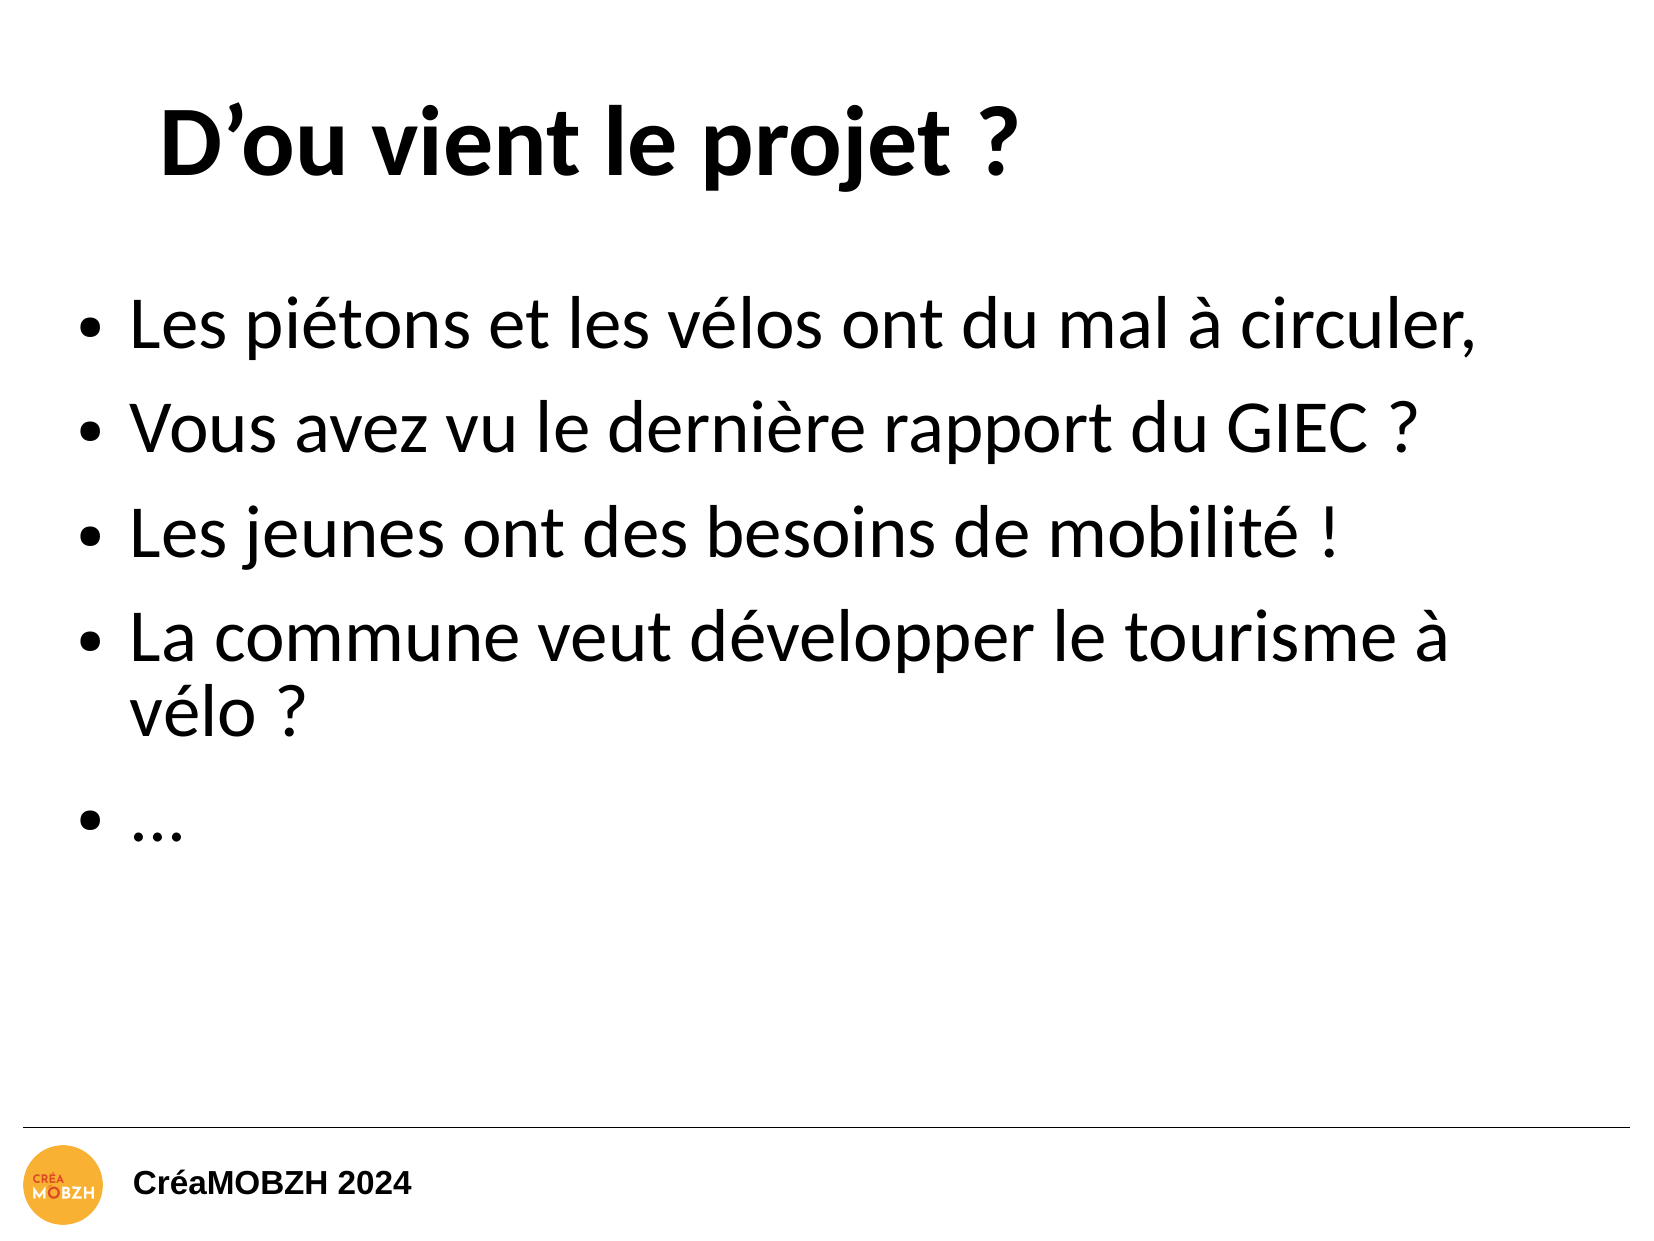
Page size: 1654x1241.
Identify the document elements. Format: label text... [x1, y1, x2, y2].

text_box CréaMOBZH 2024 [118, 1157, 1040, 1241]
list Les piétons et les vélos ont du mal à circuler, Vous avez vu le dernière rapport du GIEC ? Les jeunes ont des besoins de mobilité ! La commune veut développer le tourisme à vélo ? ... [59, 291, 1548, 1111]
picture [23, 1145, 103, 1225]
title D’ou vient le projet ? [11, 47, 1347, 255]
